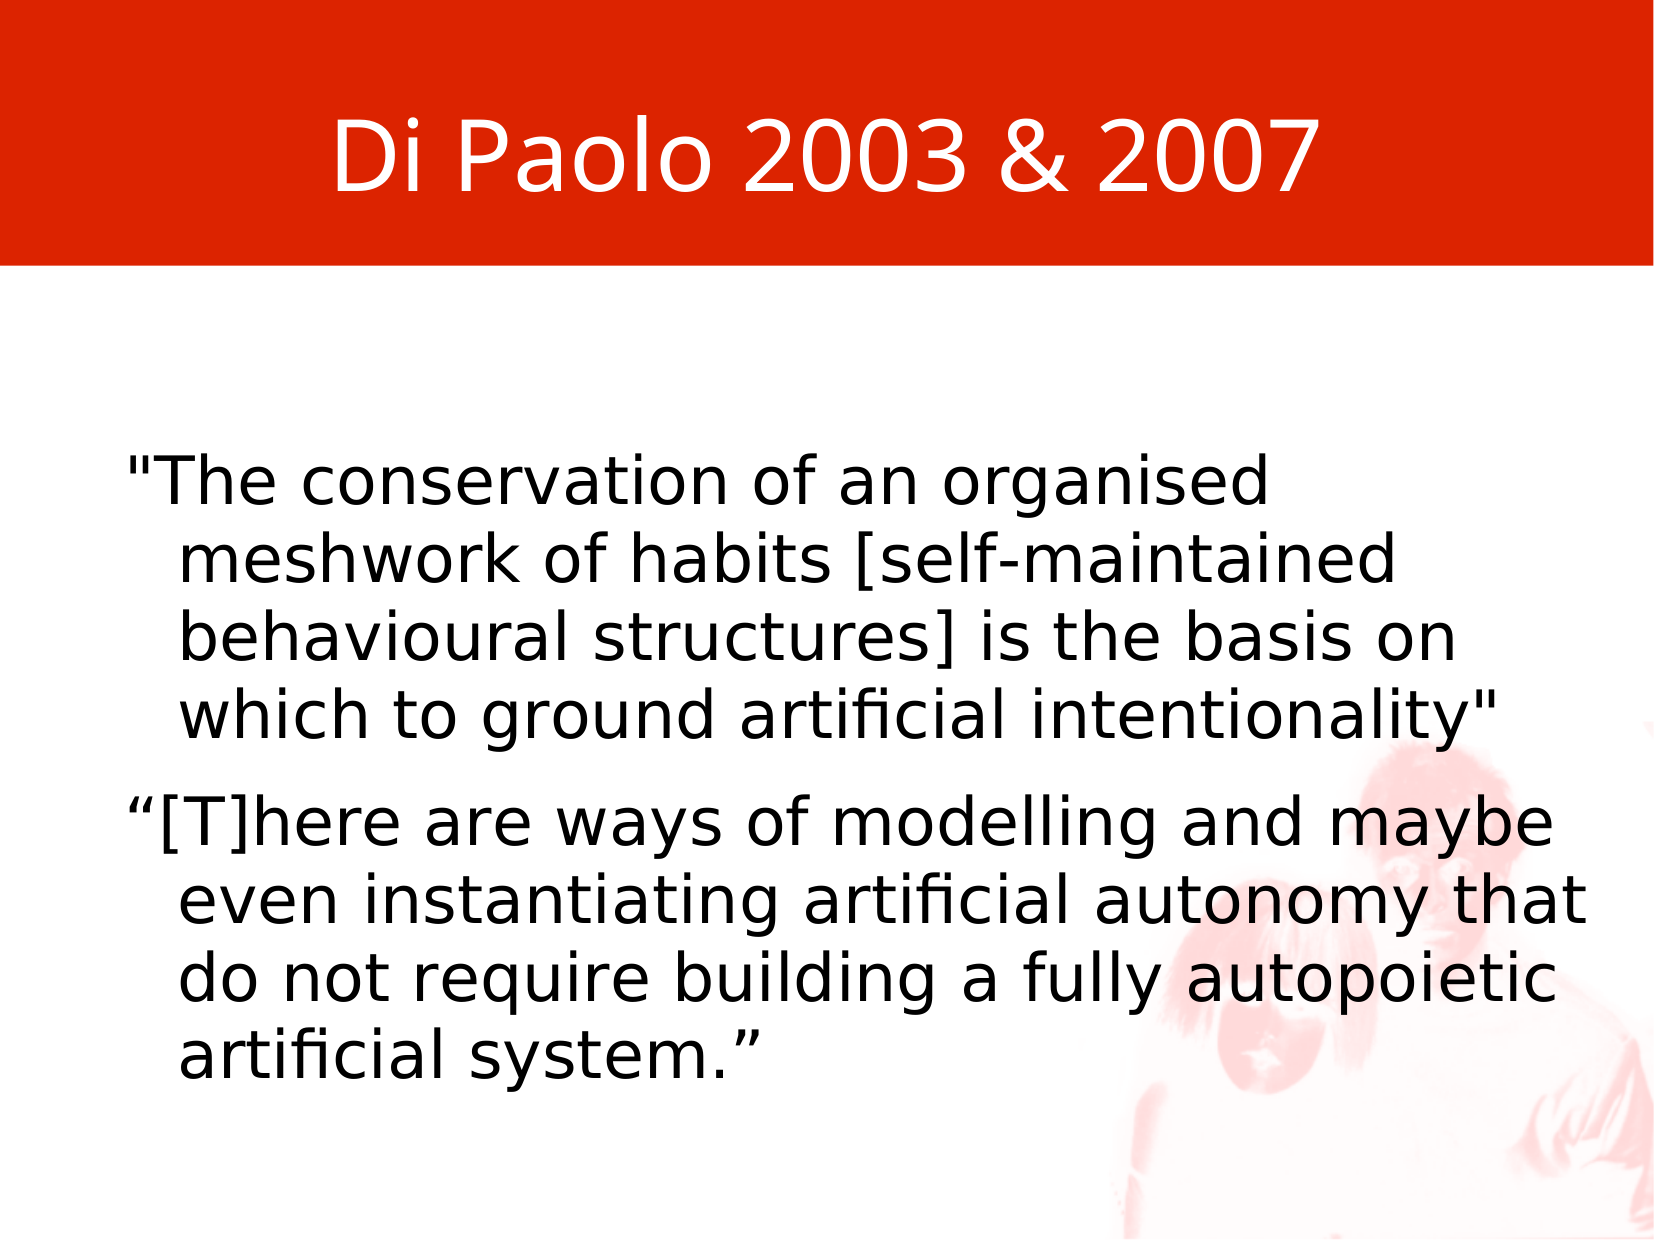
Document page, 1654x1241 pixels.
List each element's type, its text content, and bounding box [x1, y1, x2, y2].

title Di Paolo 2003 & 2007 [82, 49, 1571, 257]
text_box [0, 0, 1654, 266]
picture [0, 266, 1654, 1241]
list "The conservation of an organised meshwork of habits [self-maintained behavioural structures] is the basis on which to ground artificial intentionality" “[T]here are ways of modelling and maybe even instantiating artificial autonomy that do not require building a fully autopoietic artificial system.” [106, 442, 1595, 1095]
